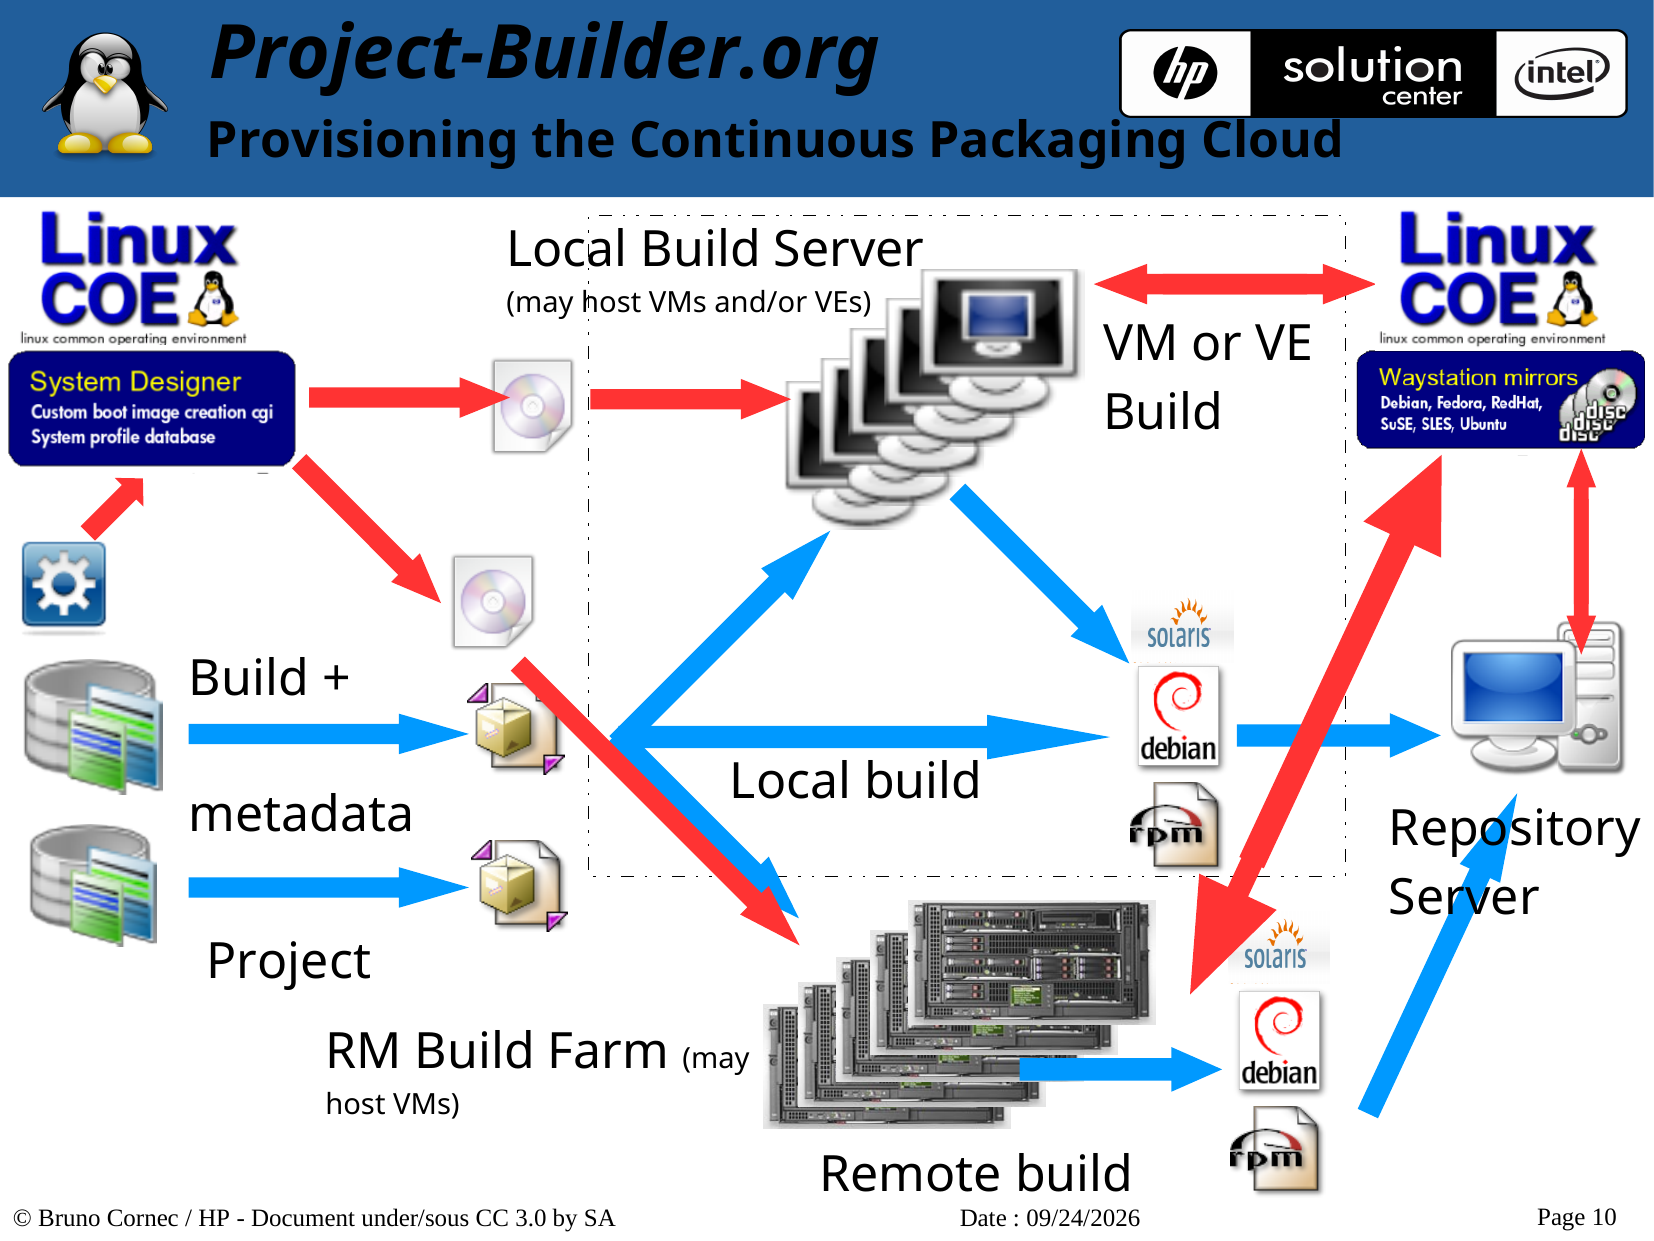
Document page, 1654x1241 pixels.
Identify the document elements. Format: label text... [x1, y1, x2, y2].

picture [1130, 782, 1226, 874]
text_box Build + metadata [188, 641, 491, 849]
text_box [1357, 909, 1475, 1119]
text_box [309, 377, 510, 418]
picture [14, 538, 115, 639]
picture [1119, 29, 1628, 118]
picture [1450, 606, 1628, 784]
picture [28, 824, 157, 947]
text_box VM or VE Build [1103, 307, 1375, 424]
text_box [1019, 1047, 1223, 1092]
picture [1116, 590, 1243, 781]
picture [0, 204, 305, 474]
text_box [291, 454, 442, 604]
picture [763, 900, 1156, 1129]
text_box [80, 477, 144, 541]
picture [42, 29, 168, 167]
picture [1230, 1106, 1326, 1198]
picture [22, 659, 163, 795]
picture [442, 551, 545, 653]
text_box [188, 713, 469, 755]
text_box Project [206, 924, 509, 1133]
picture [482, 355, 584, 458]
text_box Remote build [819, 1137, 1192, 1214]
picture [1217, 911, 1344, 1105]
text_box [188, 867, 470, 908]
picture [471, 840, 568, 932]
text_box [510, 221, 1442, 995]
text_box Repository Server [1388, 792, 1654, 909]
title Provisioning the Continuous Packaging Cloud [206, 59, 1625, 221]
picture [491, 683, 565, 775]
text_box RM Build Farm (may host VMs) [325, 1015, 751, 1127]
picture [1347, 204, 1654, 456]
text_box Local build [729, 744, 1102, 821]
picture [783, 269, 1085, 530]
picture [553, 683, 565, 695]
text_box [1566, 448, 1597, 655]
text_box Local Build Server (may host VMs and/or VEs) [506, 212, 963, 325]
